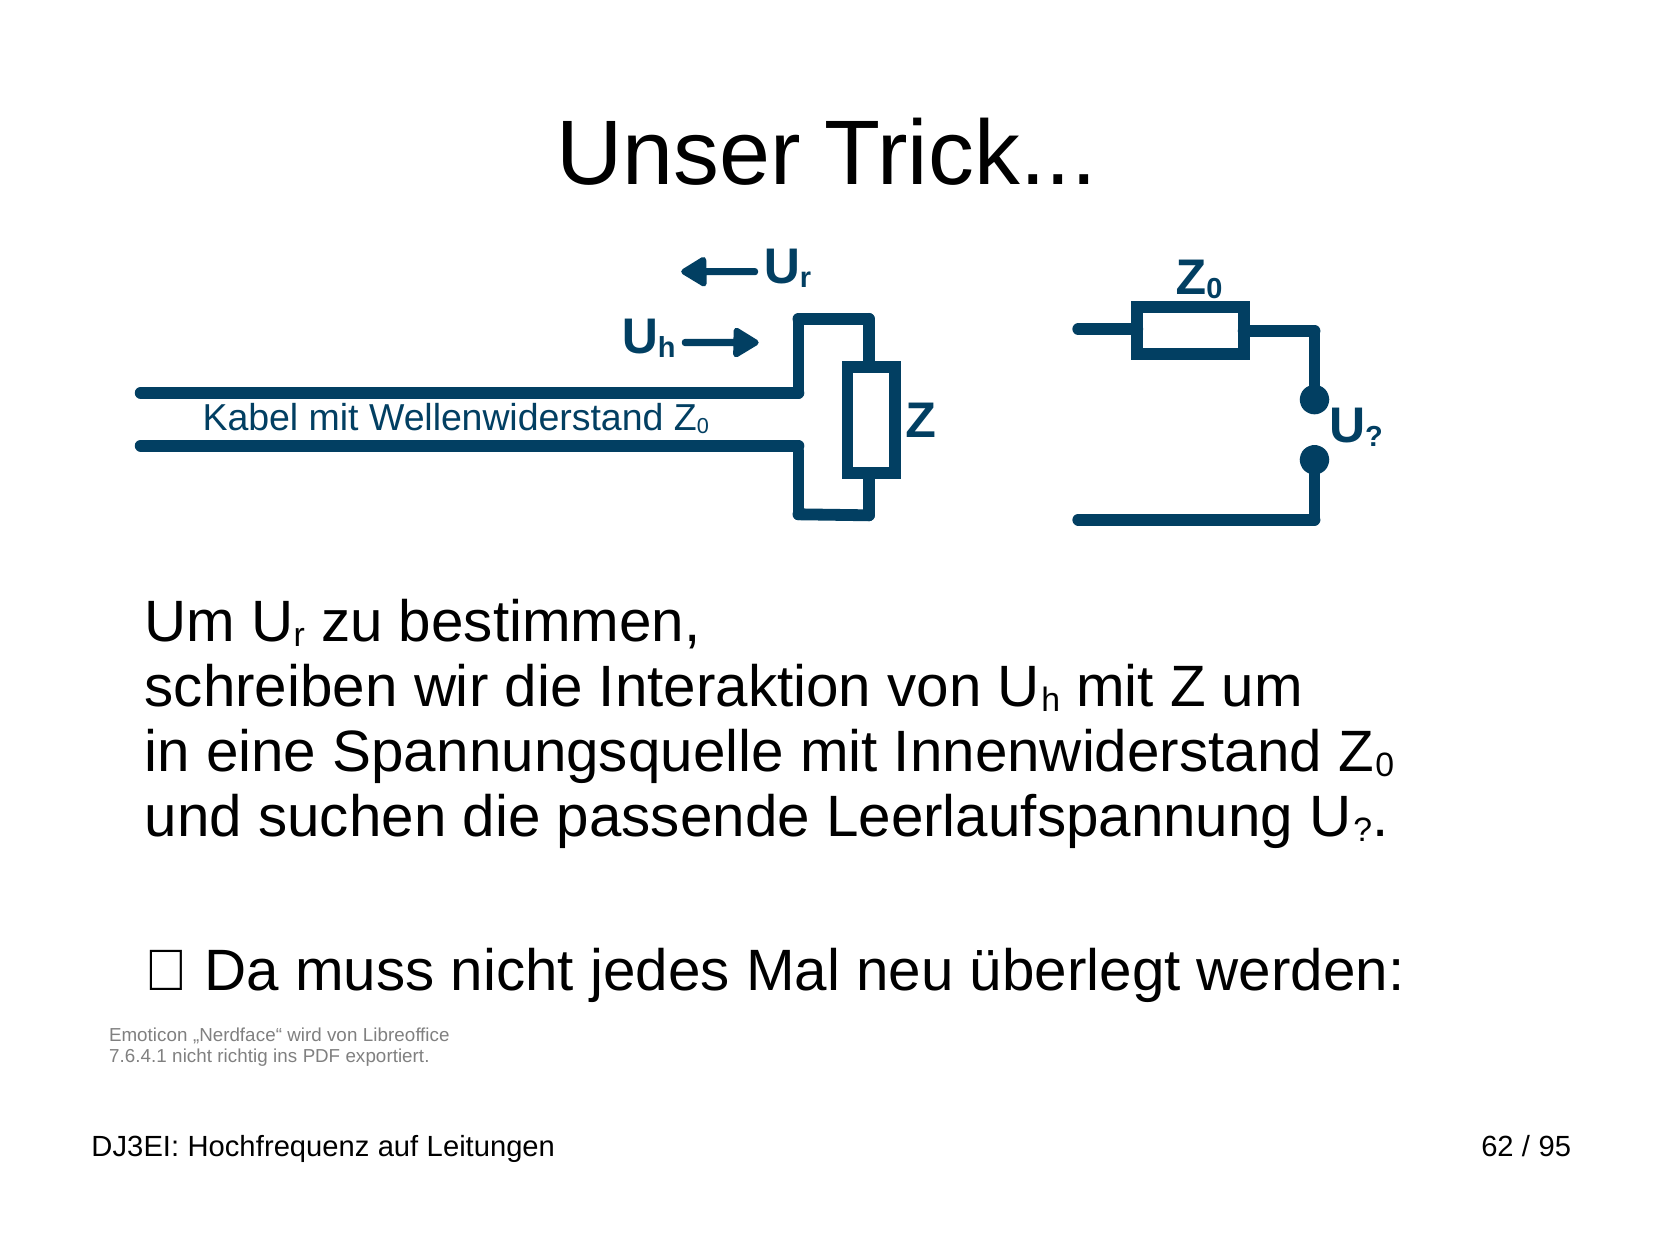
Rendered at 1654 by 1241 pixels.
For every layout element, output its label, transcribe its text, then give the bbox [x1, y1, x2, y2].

text_box Um Ur zu bestimmen, schreiben wir die Interaktion von Uh mit Z um in eine Spannungsquelle mit Innenwiderstand Z0 und suchen die passende Leerlaufspannung U?. 🤓 Da muss nicht jedes Mal neu überlegt werden: [129, 581, 1453, 1028]
text_box Z0 [1155, 236, 1244, 319]
title Unser Trick... [82, 49, 1571, 257]
text_box [1137, 307, 1244, 355]
text_box [684, 259, 756, 284]
text_box Z [895, 379, 957, 462]
text_box Kabel mit Wellenwiderstand Z0 [187, 388, 724, 446]
text_box [847, 366, 895, 474]
text_box Ur [743, 224, 840, 308]
text_box Emoticon „Nerdface“ wird von Libreoffice 7.6.4.1 nicht richtig ins PDF exportiert. [94, 1017, 520, 1087]
text_box U? [1308, 384, 1453, 467]
text_box Uh [601, 295, 705, 378]
text_box [684, 330, 756, 355]
